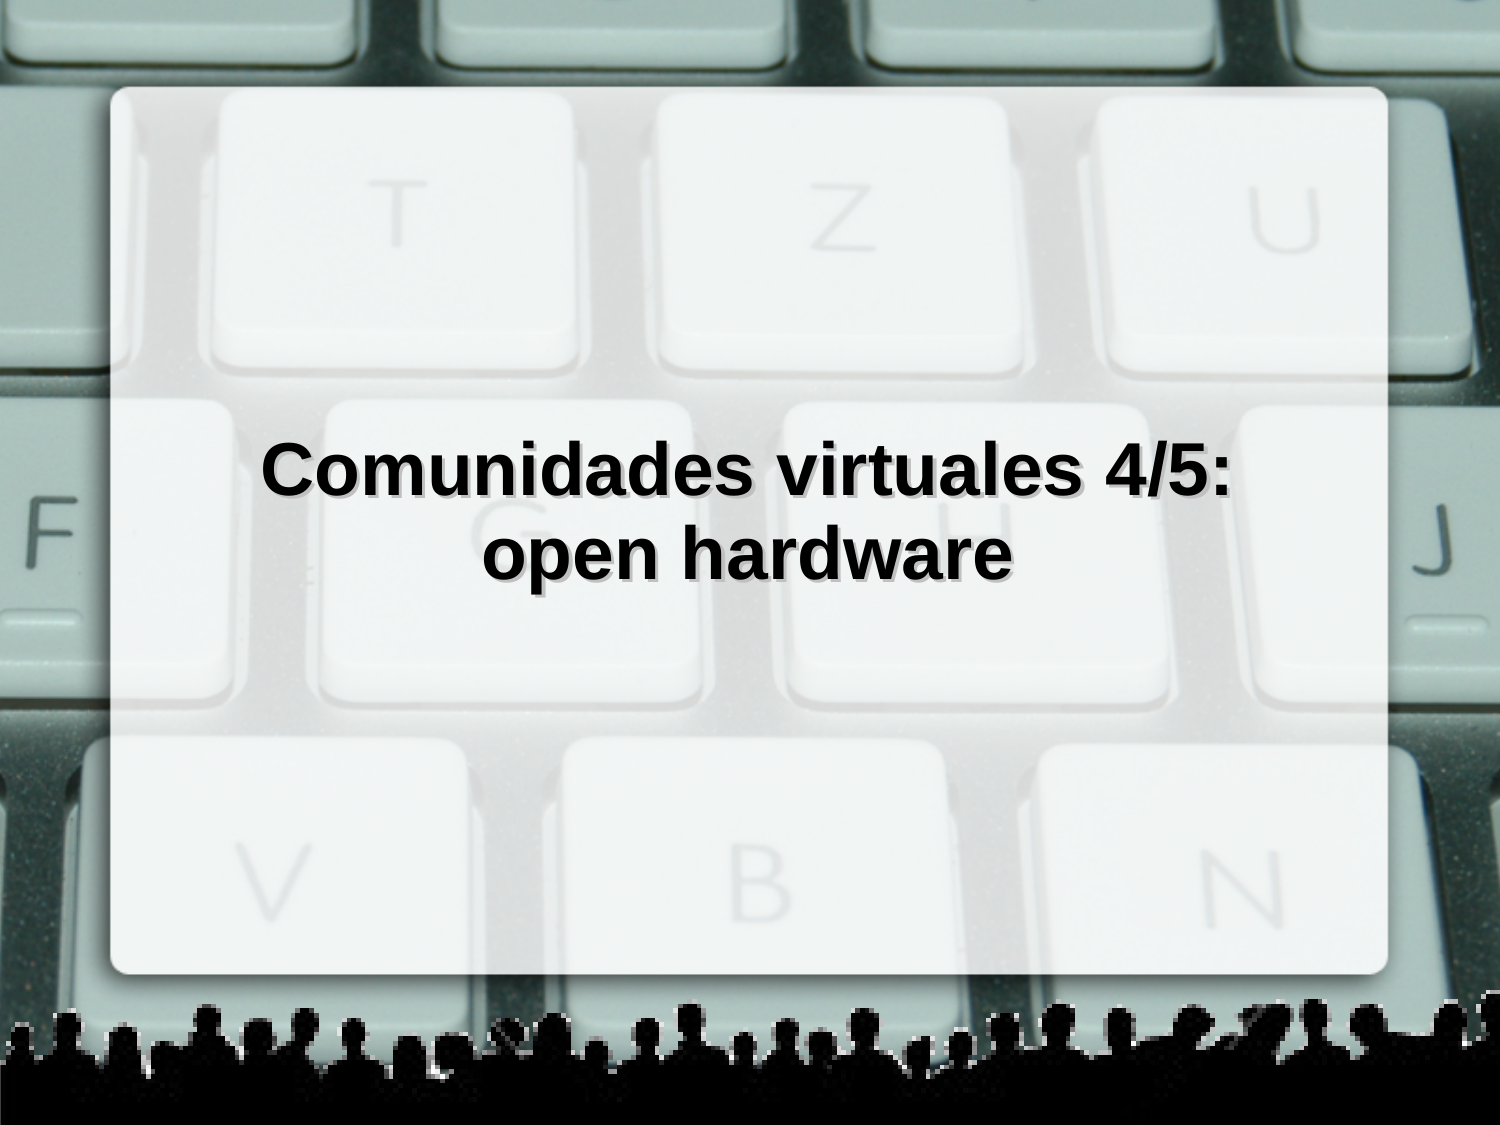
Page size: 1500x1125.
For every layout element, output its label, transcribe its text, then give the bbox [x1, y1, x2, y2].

title Comunidades virtuales 4/5: open hardware [73, 411, 1423, 611]
picture [0, 0, 1500, 1125]
